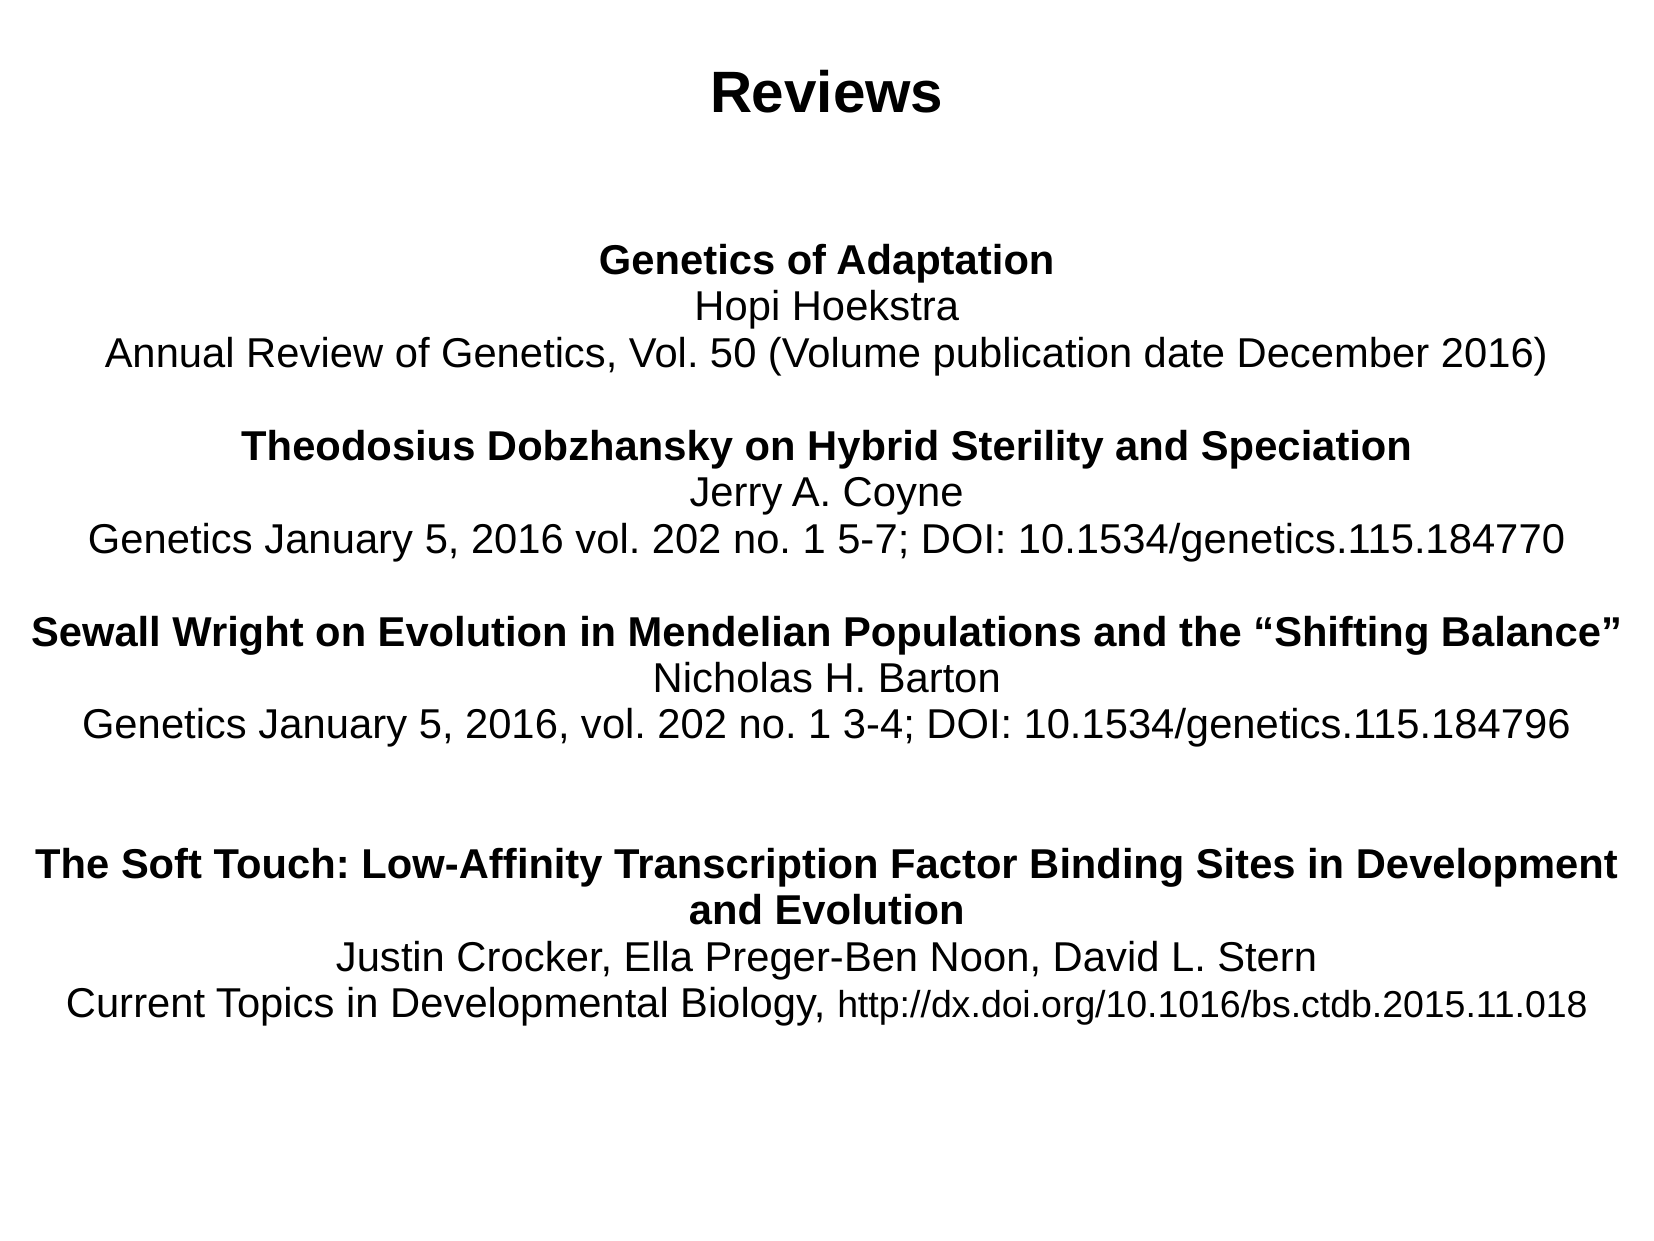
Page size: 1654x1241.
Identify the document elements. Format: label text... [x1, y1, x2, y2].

text_box Reviews Genetics of Adaptation Hopi Hoekstra Annual Review of Genetics, Vol. 50 (Volume publication date December 2016) Theodosius Dobzhansky on Hybrid Sterility and Speciation Jerry A. Coyne Genetics January 5, 2016 vol. 202 no. 1 5-7; DOI: 10.1534/genetics.115.184770 Sewall Wright on Evolution in Mendelian Populations and the “Shifting Balance” Nicholas H. Barton Genetics January 5, 2016, vol. 202 no. 1 3-4; DOI: 10.1534/genetics.115.184796 The Soft Touch: Low-Affinity Transcription Factor Binding Sites in Development and Evolution Justin Crocker, Ella Preger-Ben Noon, David L. Stern Current Topics in Developmental Biology, http://dx.doi.org/10.1016/bs.ctdb.2015.11.018 [0, 6, 1654, 1045]
